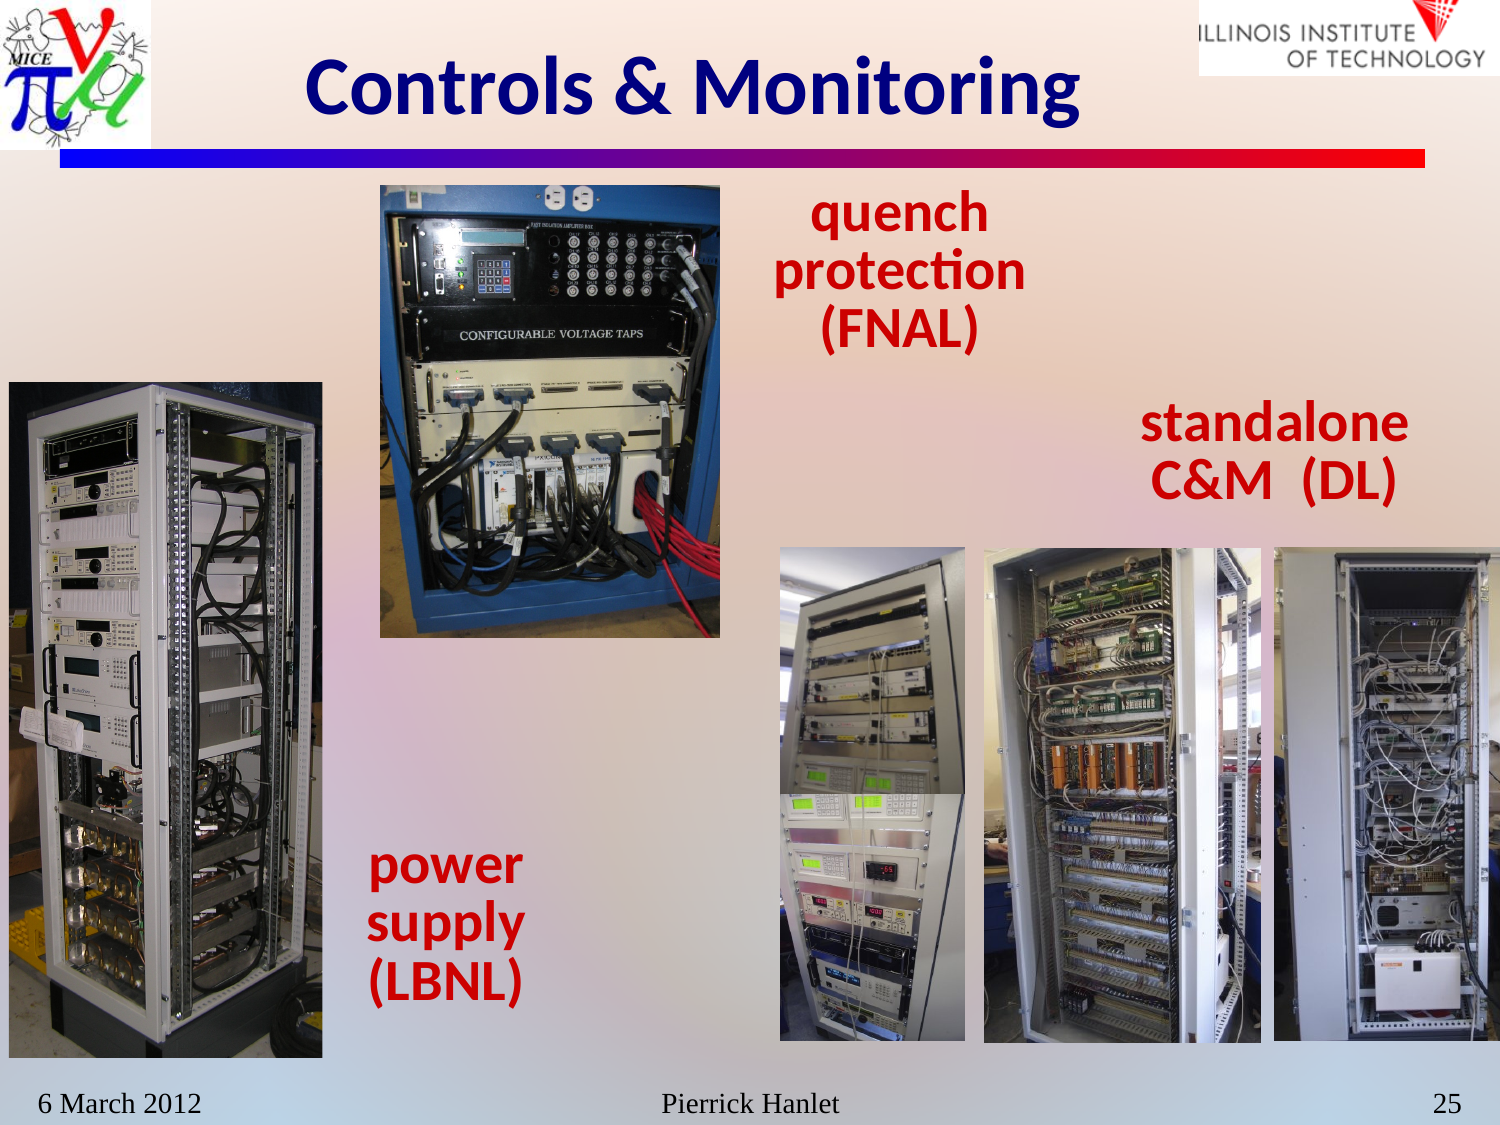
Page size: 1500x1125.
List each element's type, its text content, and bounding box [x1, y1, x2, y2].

title Controls & Monitoring [149, 38, 1238, 151]
text_box power supply (LBNL) [314, 832, 578, 1088]
picture [0, 0, 1500, 1125]
text_box quench protection (FNAL) [712, 179, 1088, 399]
text_box standalone C&M (DL) [1072, 389, 1478, 541]
